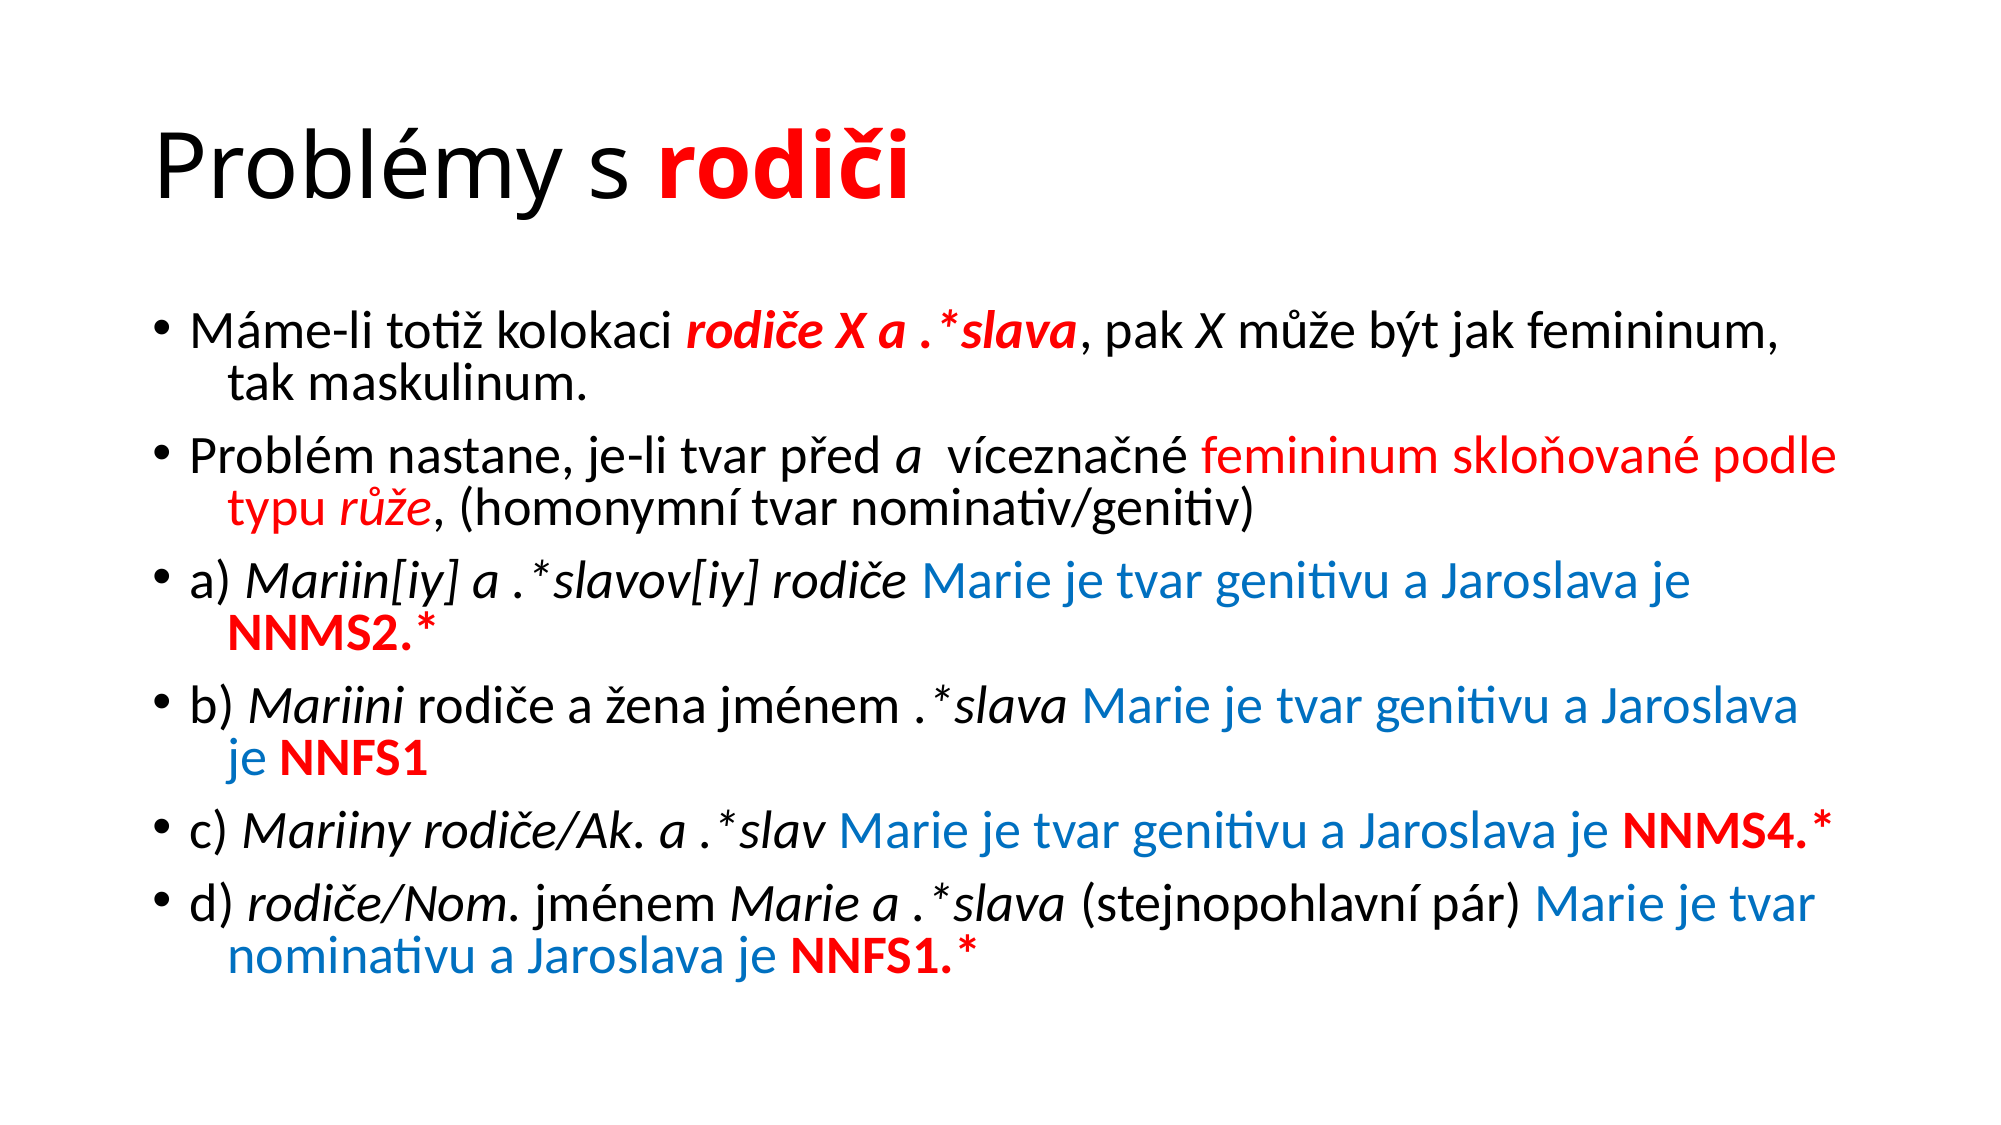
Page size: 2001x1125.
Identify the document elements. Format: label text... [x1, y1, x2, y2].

list Máme-li totiž kolokaci rodiče X a .*slava, pak X může být jak femininum, tak maskulinum. Problém nastane, je-li tvar před a víceznačné femininum skloňované podle typu růže, (homonymní tvar nominativ/genitiv) a) Mariin[iy] a .*slavov[iy] rodiče Marie je tvar genitivu a Jaroslava je NNMS2.* b) Mariini rodiče a žena jménem .*slava Marie je tvar genitivu a Jaroslava je NNFS1 c) Mariiny rodiče/Ak. a .*slav Marie je tvar genitivu a Jaroslava je NNMS4.* d) rodiče/Nom. jménem Marie a .*slava (stejnopohlavní pár) Marie je tvar nominativu a Jaroslava je NNFS1.* [137, 299, 1863, 1014]
title Problémy s rodiči [137, 59, 1863, 278]
